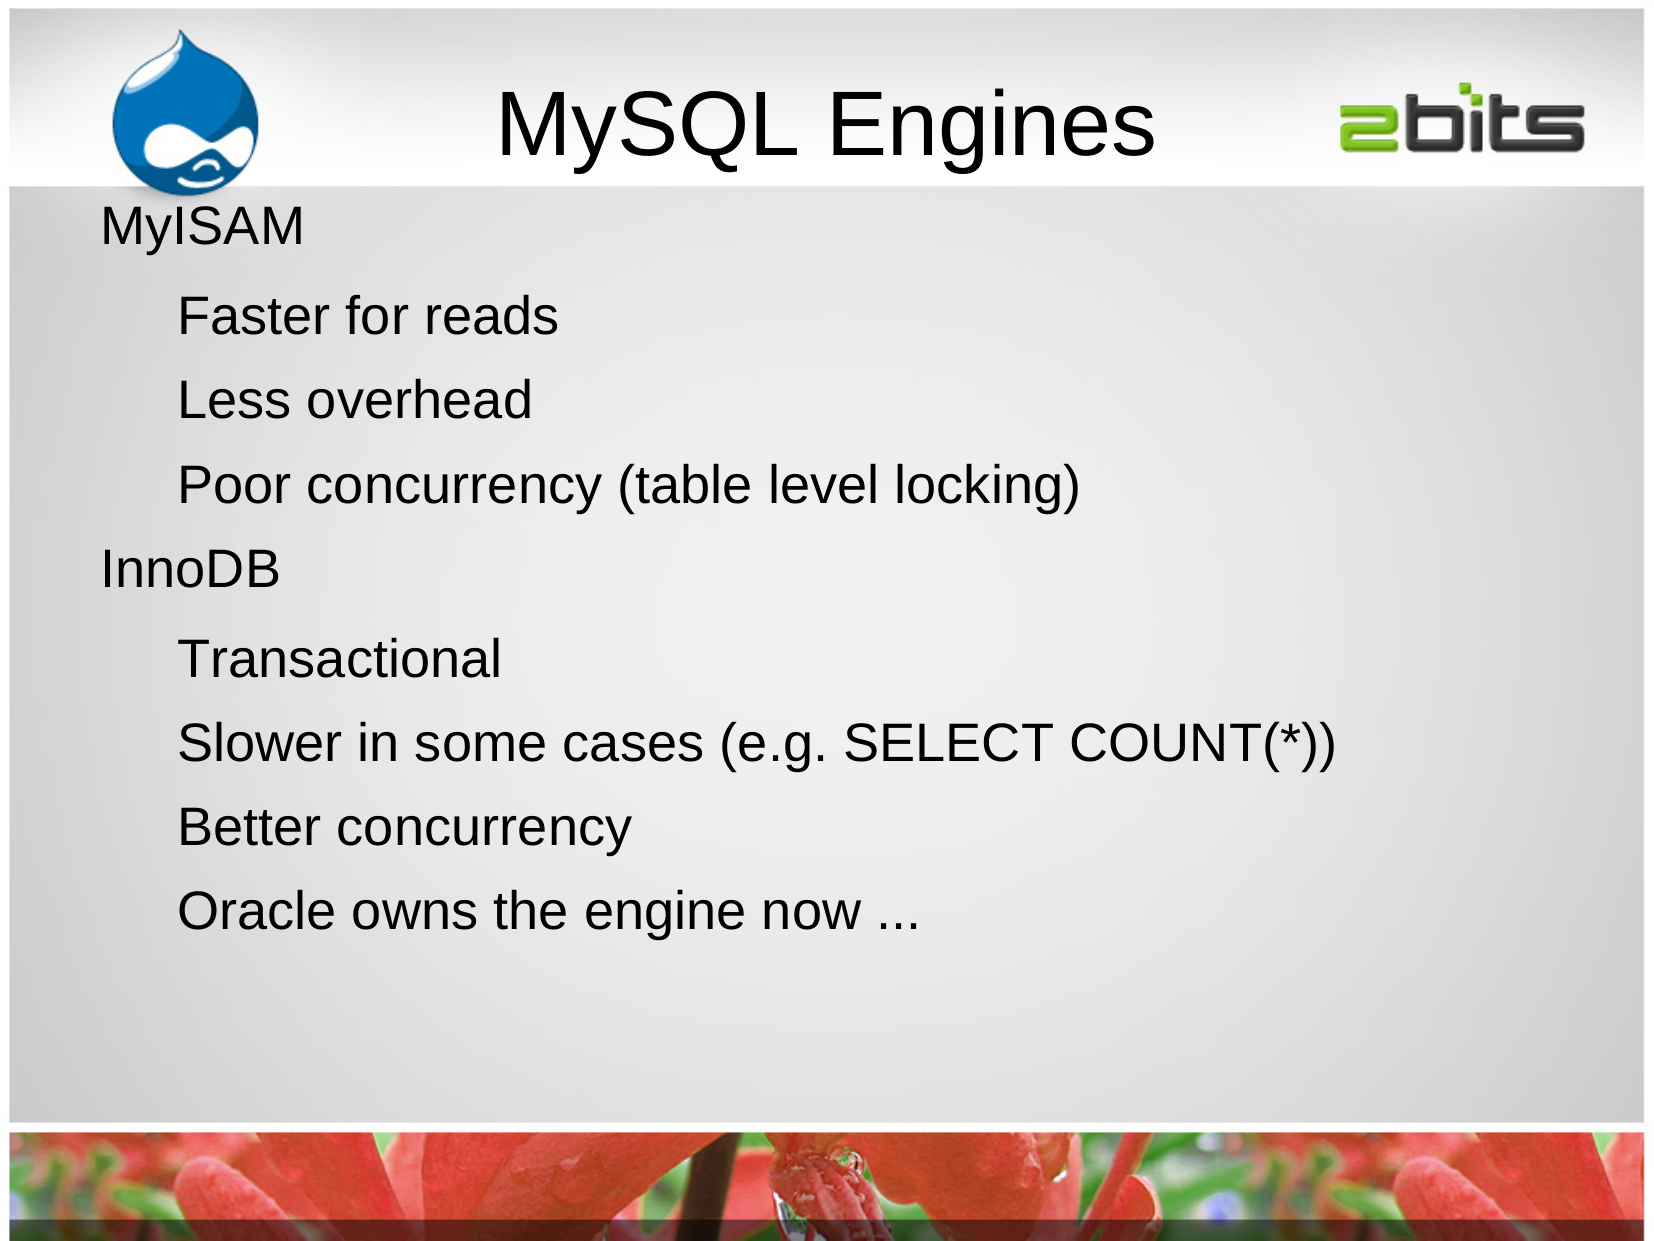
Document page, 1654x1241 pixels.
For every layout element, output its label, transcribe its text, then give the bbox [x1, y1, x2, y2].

title MySQL Engines [82, 27, 1571, 195]
list MyISAM Faster for reads Less overhead Poor concurrency (table level locking) InnoDB Transactional Slower in some cases (e.g. SELECT COUNT(*)) Better concurrency Oracle owns the engine now ... [82, 195, 1571, 1121]
picture [0, 0, 1654, 1241]
